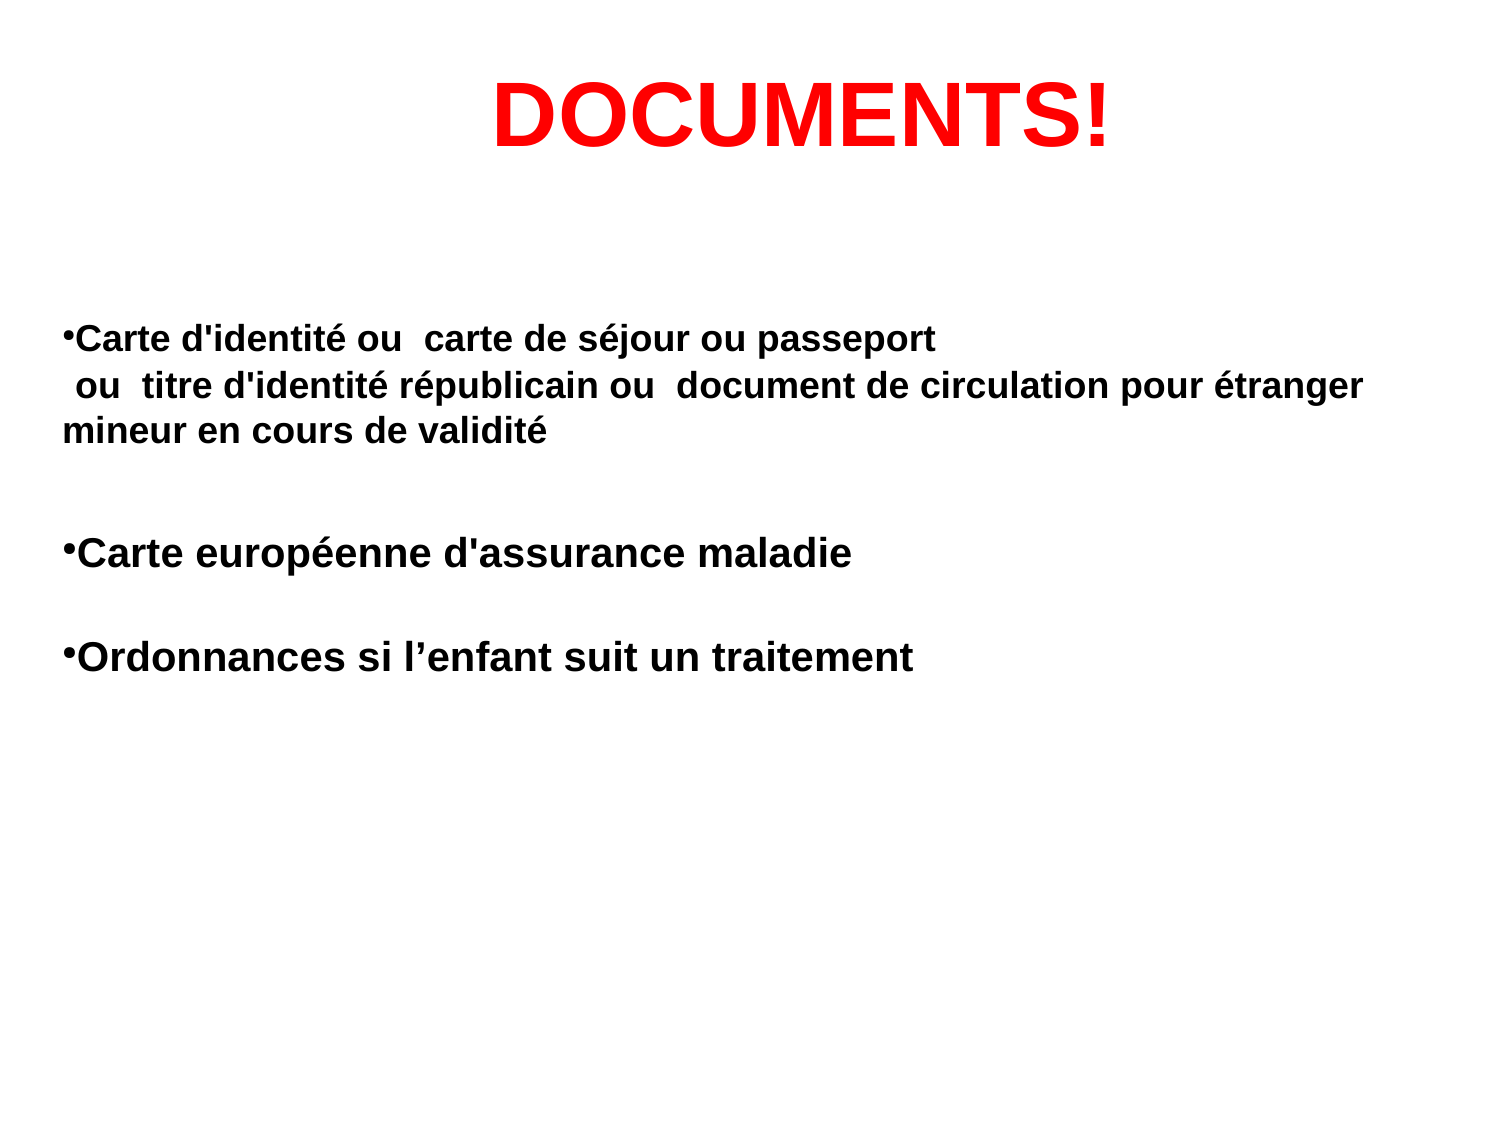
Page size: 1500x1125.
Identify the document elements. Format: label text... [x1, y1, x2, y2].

text_box Carte d'identité ou carte de séjour ou passeport ou titre d'identité républicain ou document de circulation pour étranger mineur en cours de validité Carte européenne d'assurance maladie Ordonnances si l’enfant suit un traitement [47, 259, 1418, 760]
text_box DOCUMENTS! [210, 46, 1395, 173]
